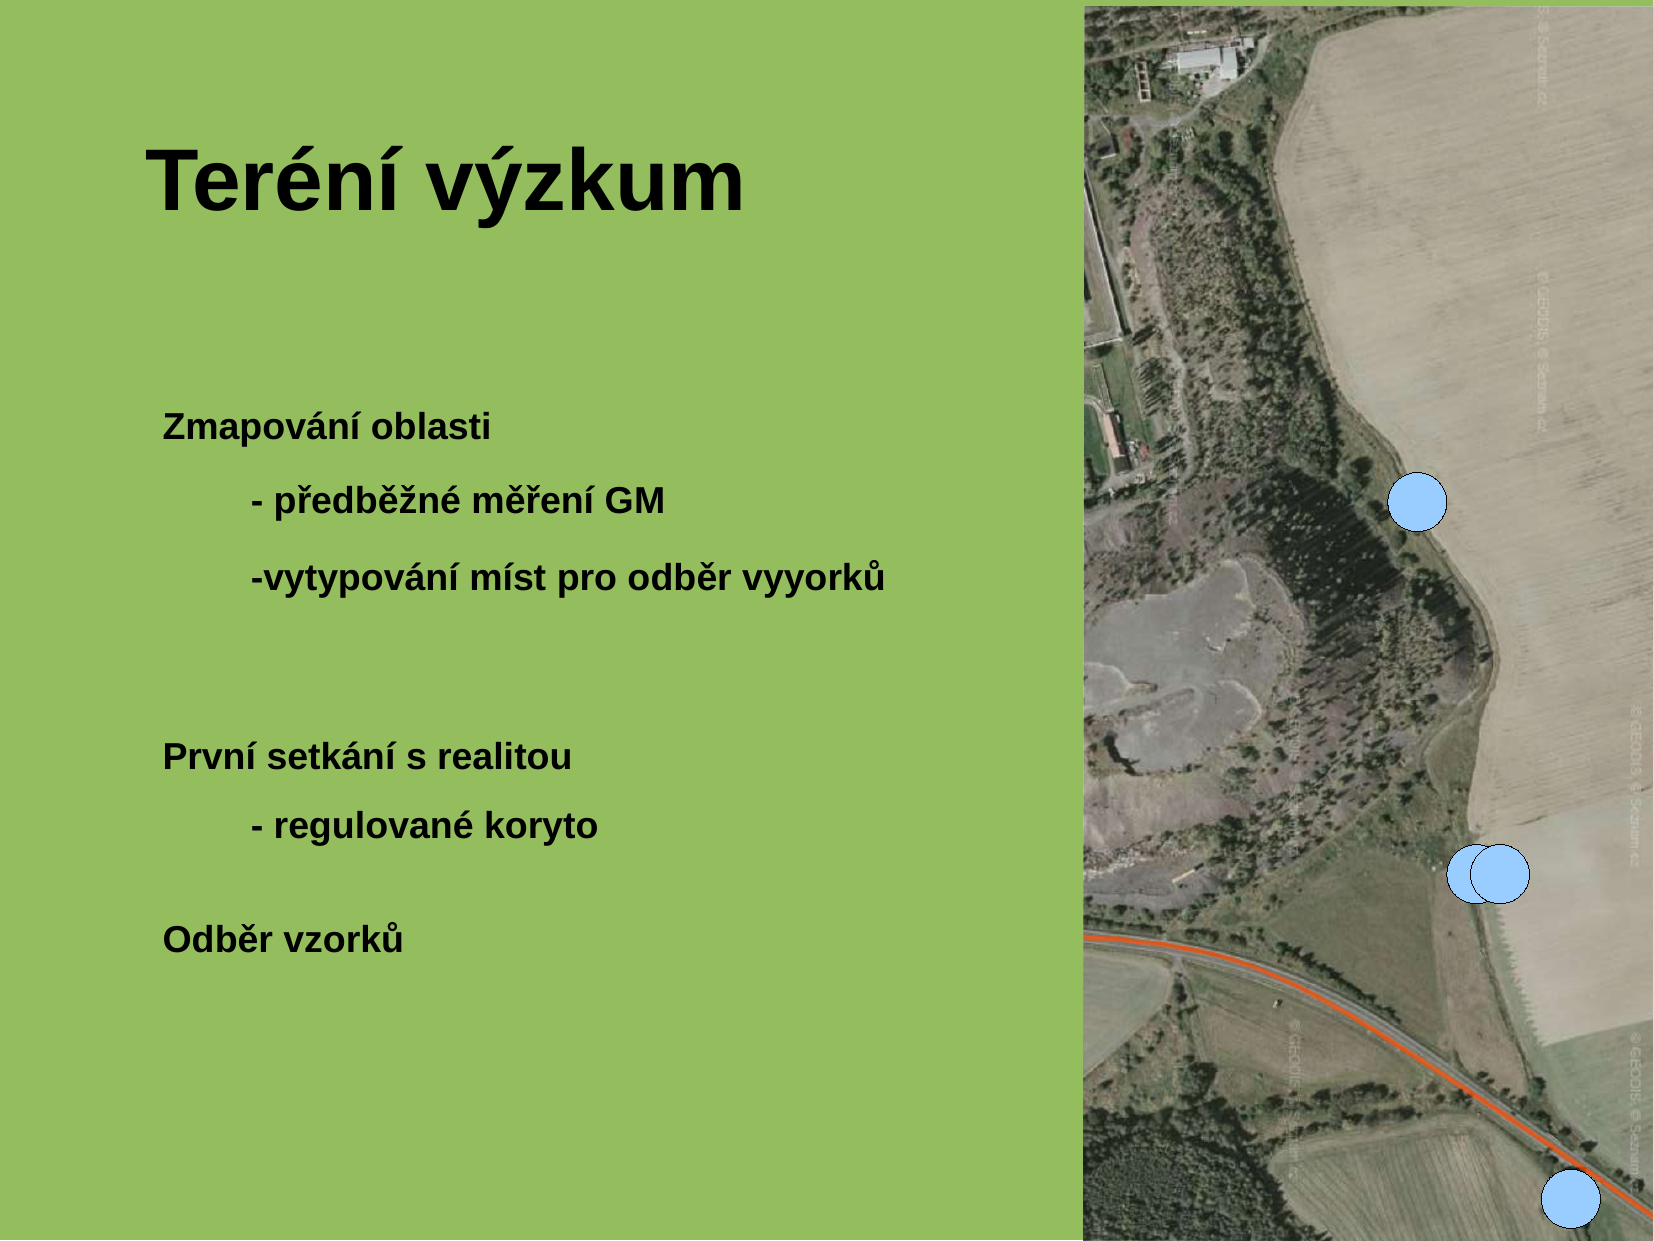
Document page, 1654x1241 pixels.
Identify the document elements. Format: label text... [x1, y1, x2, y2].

text_box [1541, 1169, 1601, 1229]
picture [1082, 5, 1654, 1241]
text_box Zmapování oblasti [147, 397, 507, 456]
text_box -vytypování míst pro odběr vyyorků [236, 549, 899, 608]
text_box První setkání s realitou [147, 728, 588, 787]
text_box [1446, 844, 1530, 904]
text_box - regulované koryto [236, 797, 613, 856]
text_box Odběr vzorků [147, 911, 419, 970]
text_box - předběžné měření GM [236, 472, 681, 531]
text_box Teréní výzkum [130, 123, 762, 237]
text_box [1387, 472, 1447, 532]
